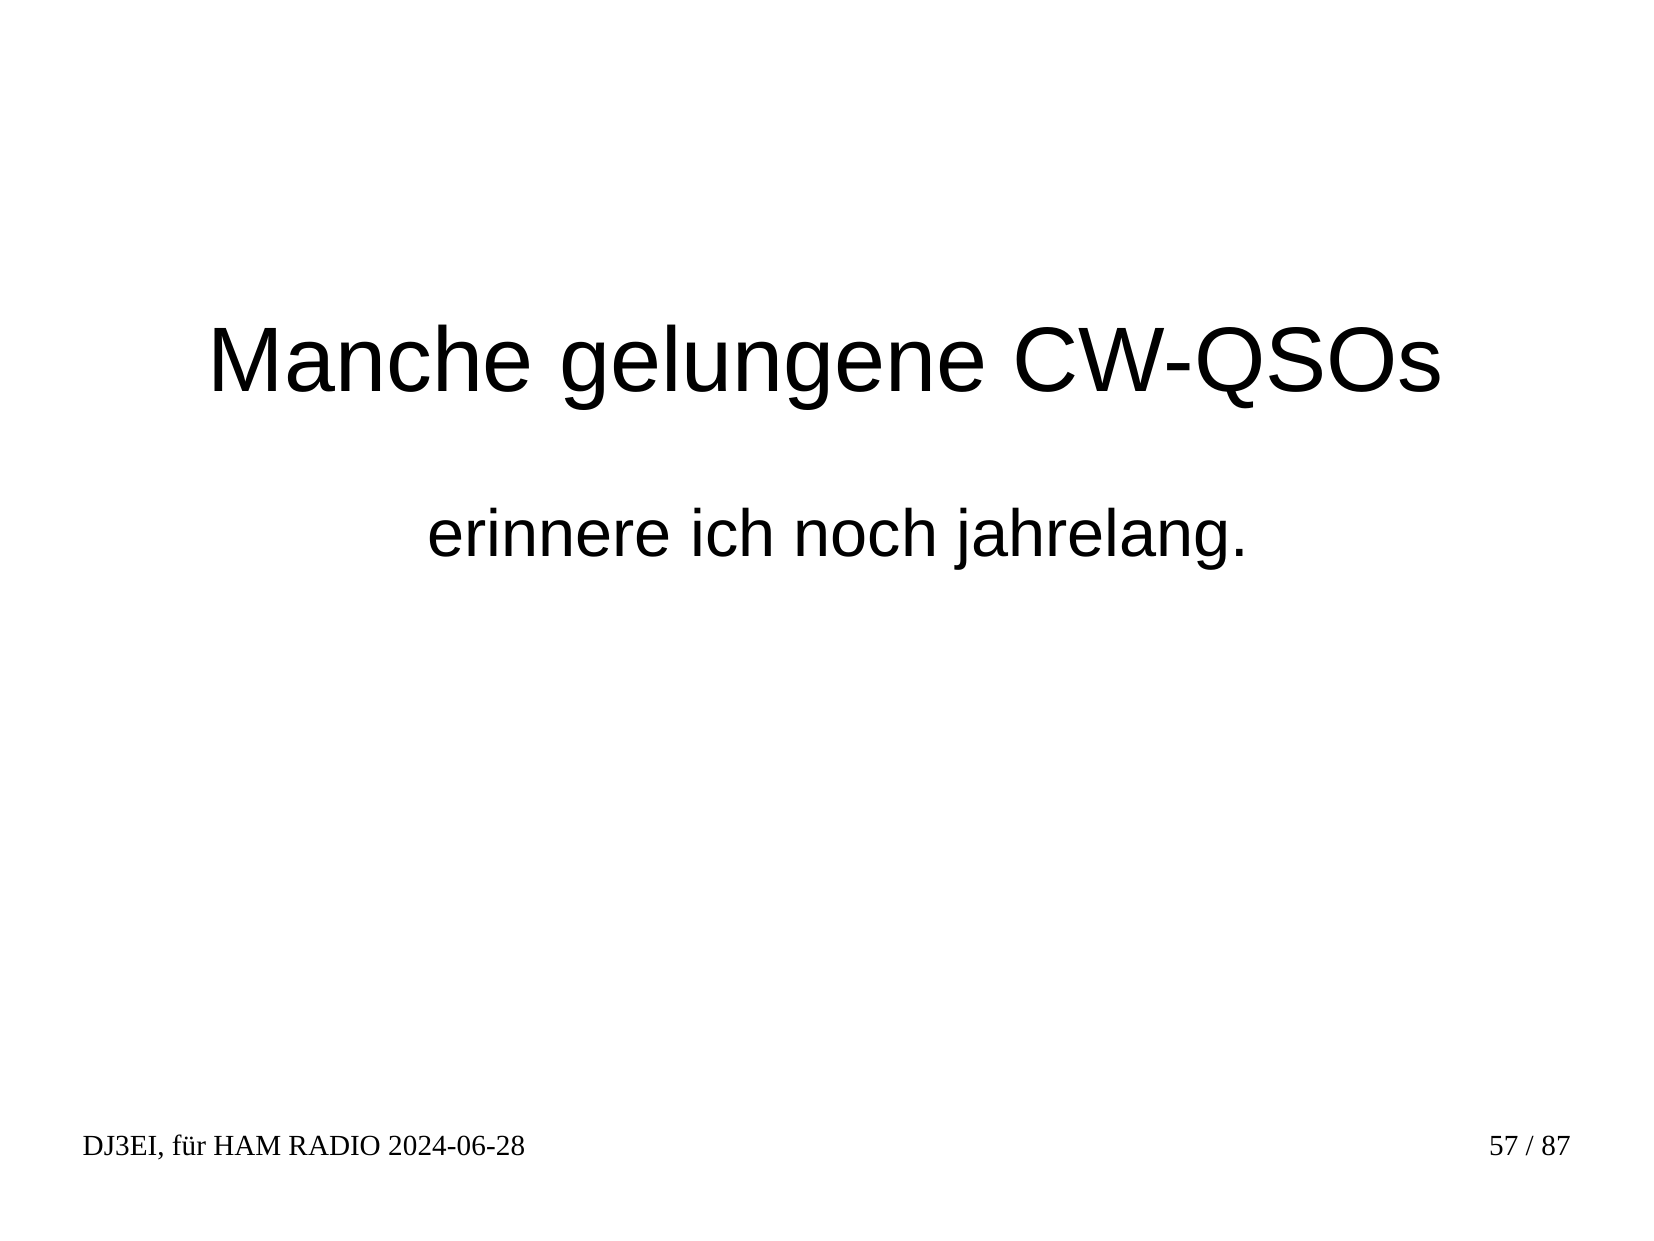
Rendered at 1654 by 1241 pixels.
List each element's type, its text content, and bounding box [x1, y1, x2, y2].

list erinnere ich noch jahrelang. [94, 496, 1583, 674]
title Manche gelungene CW-QSOs [82, 256, 1571, 464]
